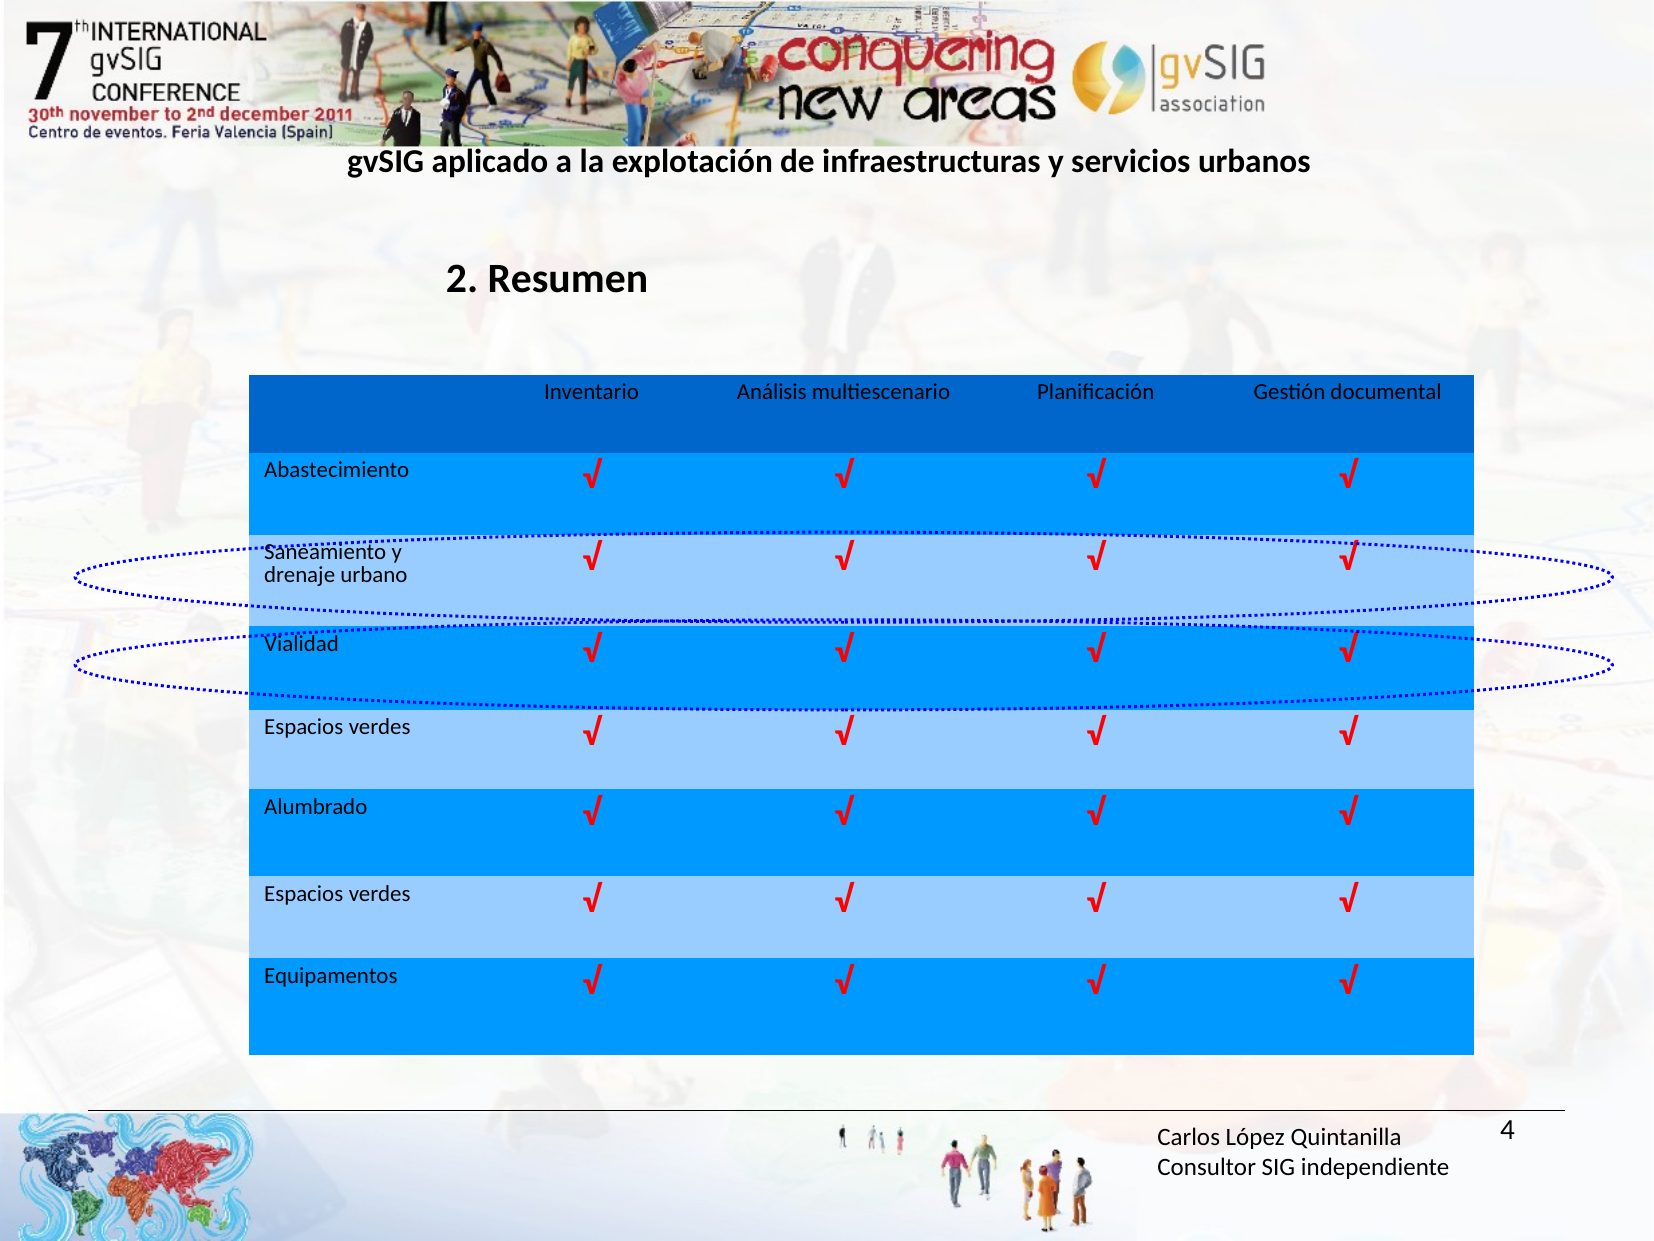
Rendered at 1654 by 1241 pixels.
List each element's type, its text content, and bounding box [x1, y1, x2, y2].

table_cell √ [718, 876, 970, 958]
table_cell √ [970, 958, 1222, 1055]
table_cell √ [970, 710, 1222, 789]
table_cell Espacios verdes [249, 710, 465, 789]
table_header Gestión documental [1222, 375, 1474, 453]
table_cell √ [1222, 710, 1474, 789]
table_header Planificación [970, 375, 1222, 453]
table_cell √ [465, 958, 718, 1055]
table_cell √ [465, 876, 718, 958]
table_cell √ [1222, 535, 1474, 626]
table_cell √ [718, 535, 970, 626]
table_cell Equipamentos [249, 958, 465, 1055]
table_cell √ [718, 453, 970, 535]
table_cell √ [970, 626, 1222, 710]
table_cell √ [718, 710, 970, 789]
table_cell Saneamiento y drenaje urbano [249, 535, 465, 626]
table_cell √ [1222, 626, 1474, 710]
table_header Análisis multiescenario [718, 375, 970, 453]
table_cell Espacios verdes [249, 876, 465, 958]
table_cell √ [465, 710, 718, 789]
table_cell √ [465, 789, 718, 876]
title gvSIG aplicado a la explotación de infraestructuras y servicios urbanos [76, 131, 1583, 187]
table_cell √ [718, 626, 970, 710]
picture [0, 0, 1654, 1241]
text_box 2. Resumen [431, 253, 1111, 320]
table_cell √ [970, 453, 1222, 535]
table_cell √ [970, 535, 1222, 626]
table_cell √ [970, 876, 1222, 958]
table_cell √ [970, 789, 1222, 876]
table_cell √ [465, 453, 718, 535]
table_cell Vialidad [249, 626, 465, 710]
table_cell √ [1222, 453, 1474, 535]
table_cell √ [465, 626, 718, 710]
table_cell Abastecimiento [249, 453, 465, 535]
table_header [249, 375, 465, 453]
table_cell √ [718, 789, 970, 876]
title Carlos López Quintanilla Consultor SIG independiente [1142, 1112, 1527, 1203]
table_cell √ [465, 535, 718, 626]
table_cell √ [1222, 958, 1474, 1055]
table_cell √ [1222, 789, 1474, 876]
table_cell √ [718, 958, 970, 1055]
text_box <number> [1485, 1110, 1638, 1161]
table_header Inventario [465, 375, 718, 453]
table_cell Alumbrado [249, 789, 465, 876]
table_cell √ [1222, 876, 1474, 958]
